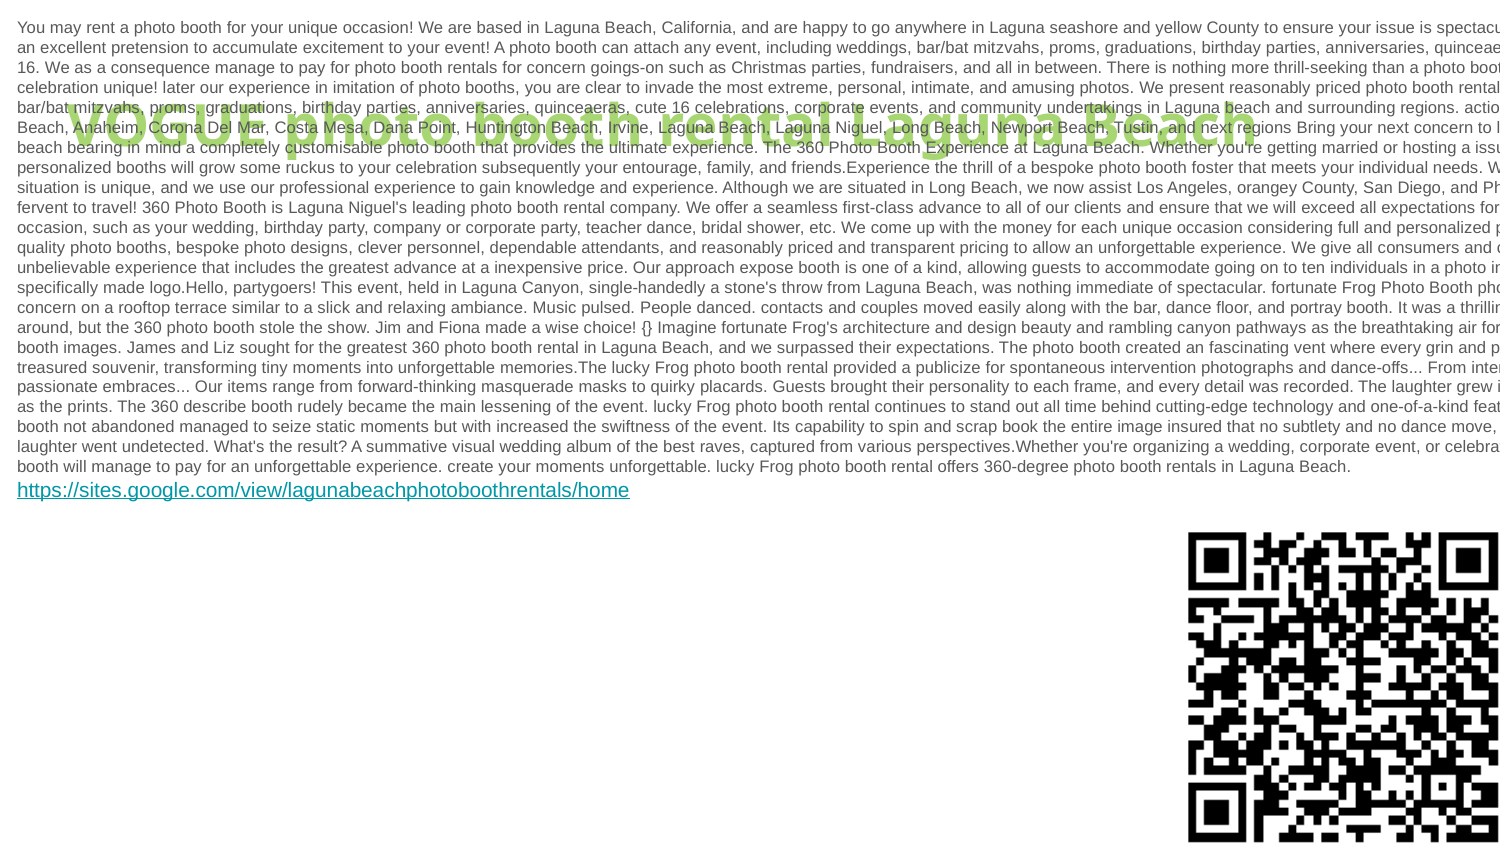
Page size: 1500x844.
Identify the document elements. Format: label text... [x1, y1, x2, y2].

text_box You may rent a photo booth for your unique occasion! We are based in Laguna Beach, California, and are happy to go anywhere in Laguna seashore and yellow County to ensure your issue is spectacular. A photo booth is an excellent pretension to accumulate excitement to your event! A photo booth can attach any event, including weddings, bar/bat mitzvahs, proms, graduations, birthday parties, anniversaries, quinceaeras, and delightful 16. We as a consequence manage to pay for photo booth rentals for concern goings-on such as Christmas parties, fundraisers, and all in between. There is nothing more thrill-seeking than a photo booth to create your celebration unique! later our experience in imitation of photo booths, you are clear to invade the most extreme, personal, intimate, and amusing photos. We present reasonably priced photo booth rentals for weddings, bar/bat mitzvahs, proms, graduations, birthday parties, anniversaries, quinceaeras, cute 16 celebrations, corporate events, and community undertakings in Laguna beach and surrounding regions. actions in the Laguna Beach, Anaheim, Corona Del Mar, Costa Mesa, Dana Point, Huntington Beach, Irvine, Laguna Beach, Laguna Niguel, Long Beach, Newport Beach, Tustin, and next regions Bring your next concern to liveliness in Laguna beach bearing in mind a completely customisable photo booth that provides the ultimate experience. The 360 Photo Booth Experience at Laguna Beach. Whether you're getting married or hosting a issue thing or party, our personalized booths will grow some ruckus to your celebration subsequently your entourage, family, and friends.Experience the thrill of a bespoke photo booth foster that meets your individual needs. We take that every situation is unique, and we use our professional experience to gain knowledge and experience. Although we are situated in Long Beach, we now assist Los Angeles, orangey County, San Diego, and Phoenix, and we are fervent to travel! 360 Photo Booth is Laguna Niguel's leading photo booth rental company. We offer a seamless first-class advance to all of our clients and ensure that we will exceed all expectations for any special occasion, such as your wedding, birthday party, company or corporate party, teacher dance, bridal shower, etc. We come up with the money for each unique occasion considering full and personalized packages, high-quality photo booths, bespoke photo designs, clever personnel, dependable attendants, and reasonably priced and transparent pricing to allow an unforgettable experience. We give all consumers and clients afterward an unbelievable experience that includes the greatest advance at a inexpensive price. Our approach expose booth is one of a kind, allowing guests to accommodate going on to ten individuals in a photo in imitation of a specifically made logo.Hello, partygoers! This event, held in Laguna Canyon, single-handedly a stone's throw from Laguna Beach, was nothing immediate of spectacular. fortunate Frog Photo Booth photographed the concern on a rooftop terrace similar to a slick and relaxing ambiance. Music pulsed. People danced. contacts and couples moved easily along with the bar, dance floor, and portray booth. It was a thrilling experience all around, but the 360 photo booth stole the show. Jim and Fiona made a wise choice! {} Imagine fortunate Frog's architecture and design beauty and rambling canyon pathways as the breathtaking air for 360-degree photo booth images. James and Liz sought for the greatest 360 photo booth rental in Laguna Beach, and we surpassed their expectations. The photo booth created an fascinating vent where every grin and pose became a treasured souvenir, transforming tiny moments into unforgettable memories.The lucky Frog photo booth rental provided a publicize for spontaneous intervention photographs and dance-offs... From interactive sketches to passionate embraces... Our items range from forward-thinking masquerade masks to quirky placards. Guests brought their personality to each frame, and every detail was recorded. The laughter grew in tandem as soon as the prints. The 360 describe booth rudely became the main lessening of the event. lucky Frog photo booth rental continues to stand out all time behind cutting-edge technology and one-of-a-kind features.The 360 photo booth not abandoned managed to seize static moments but with increased the swiftness of the event. Its capability to spin and scrap book the entire image insured that no subtlety and no dance move, and no curt burst of laughter went undetected. What's the result? A summative visual wedding album of the best raves, captured from various perspectives.Whether you're organizing a wedding, corporate event, or celebration, our 360 photo booth will manage to pay for an unforgettable experience. create your moments unforgettable. lucky Frog photo booth rental offers 360-degree photo booth rentals in Laguna Beach. https://sites.google.com/view/lagunabeachphotoboothrentals/home [2, 2, 1500, 844]
picture [1187, 531, 1500, 844]
